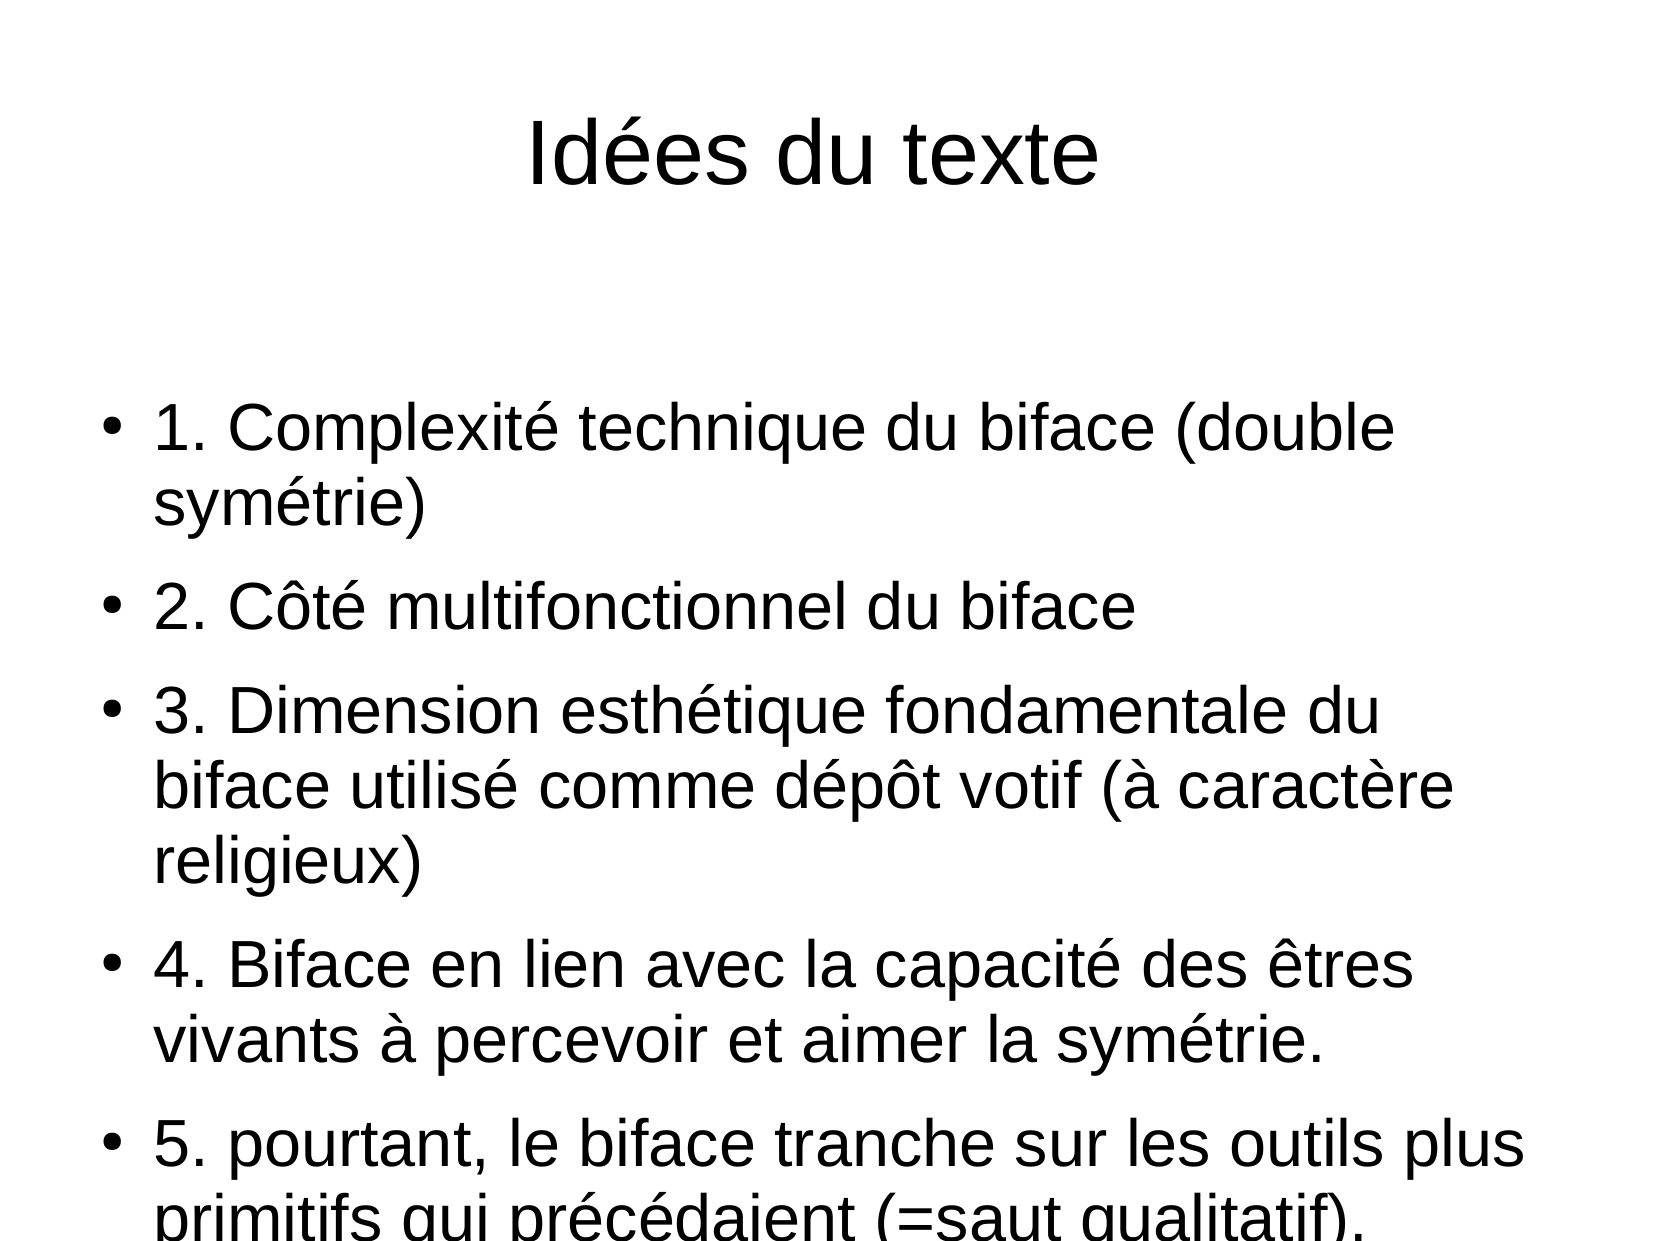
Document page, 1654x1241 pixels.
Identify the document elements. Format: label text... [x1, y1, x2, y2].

title Idées du texte [82, 49, 1571, 257]
list 1. Complexité technique du biface (double symétrie) 2. Côté multifonctionnel du biface 3. Dimension esthétique fondamentale du biface utilisé comme dépôt votif (à caractère religieux) 4. Biface en lien avec la capacité des êtres vivants à percevoir et aimer la symétrie. 5. pourtant, le biface tranche sur les outils plus primitifs qui précédaient (=saut qualitatif). 6. Dimension mimétique : imitation de la symétrie existant dans le monde naturel (biface et amande). 7. De la nature sont extraits des rapports mathématiques constants (proportion de 1, 5). [82, 389, 1571, 1109]
